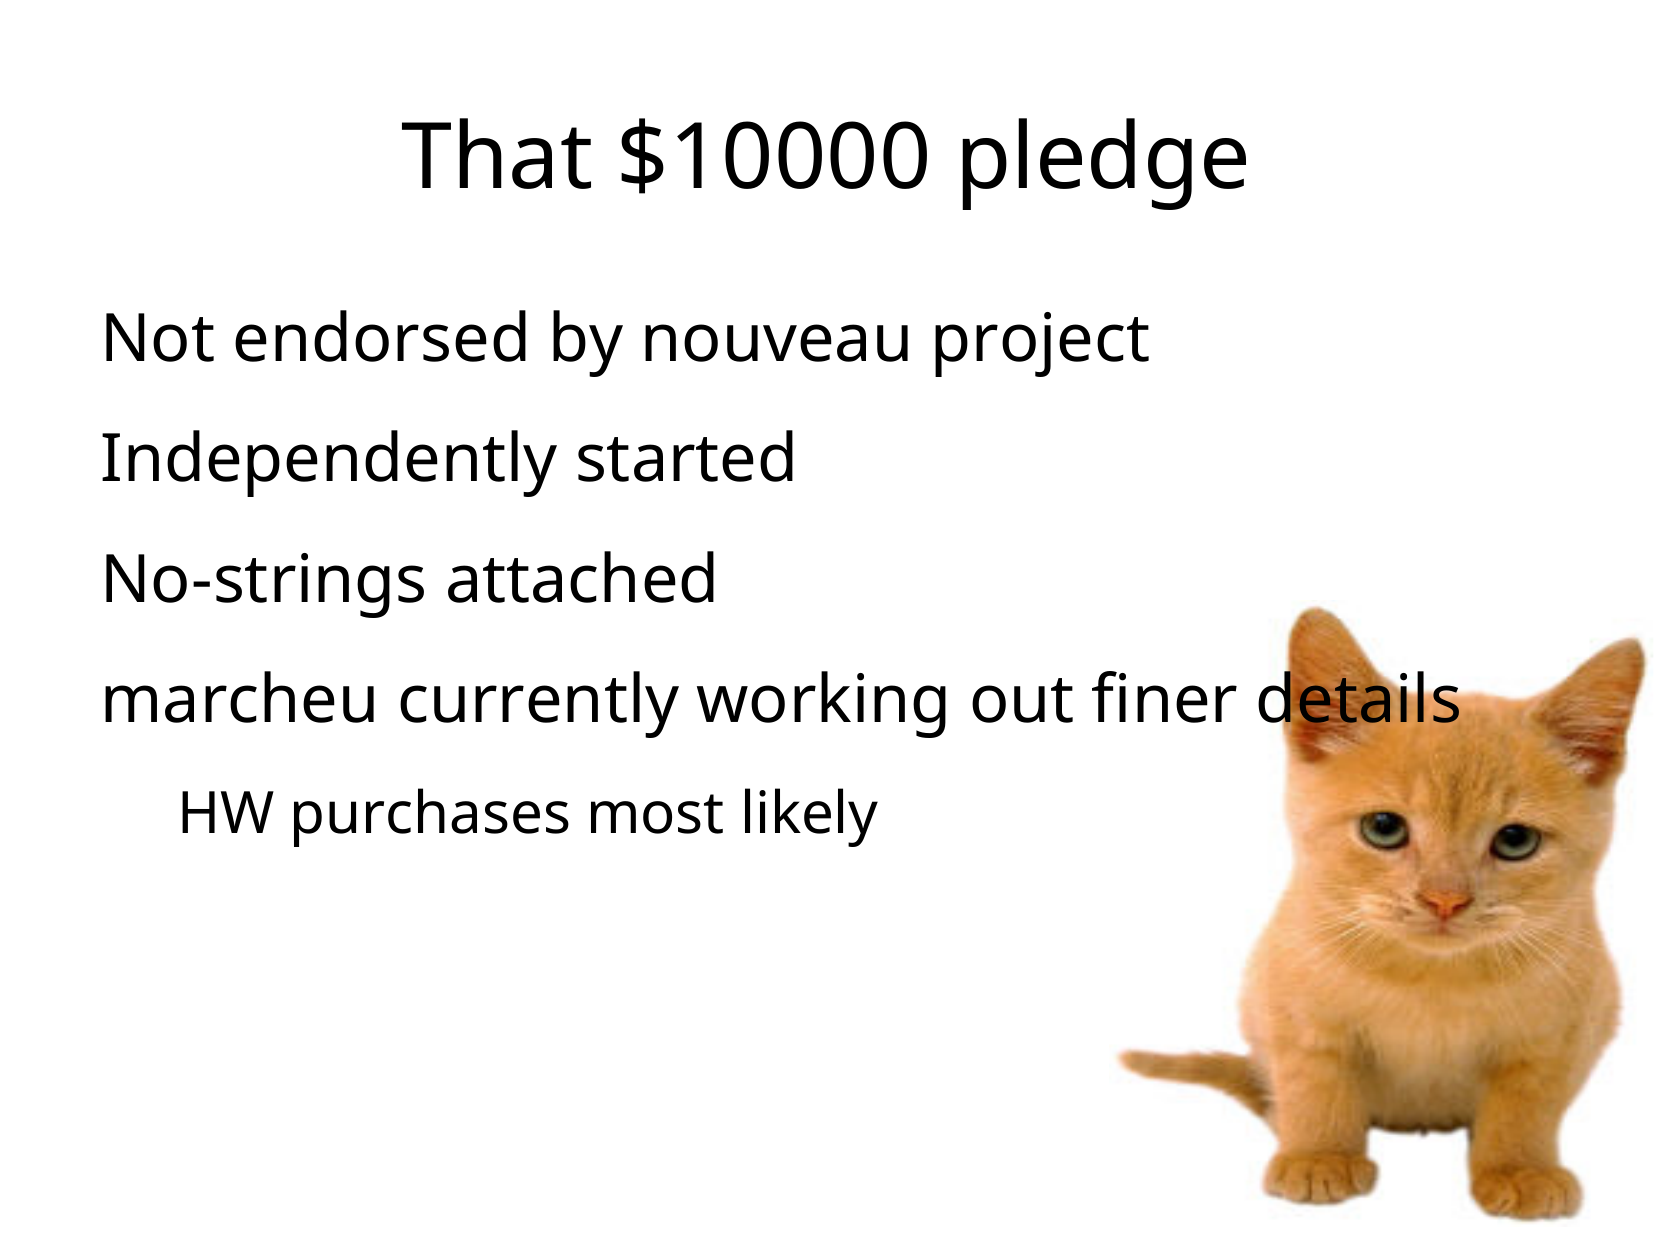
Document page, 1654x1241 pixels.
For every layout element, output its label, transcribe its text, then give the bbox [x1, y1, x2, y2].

title That $10000 pledge [82, 49, 1571, 257]
picture [1109, 600, 1654, 1227]
list Not endorsed by nouveau project Independently started No-strings attached marcheu currently working out finer details HW purchases most likely [82, 290, 1571, 1109]
